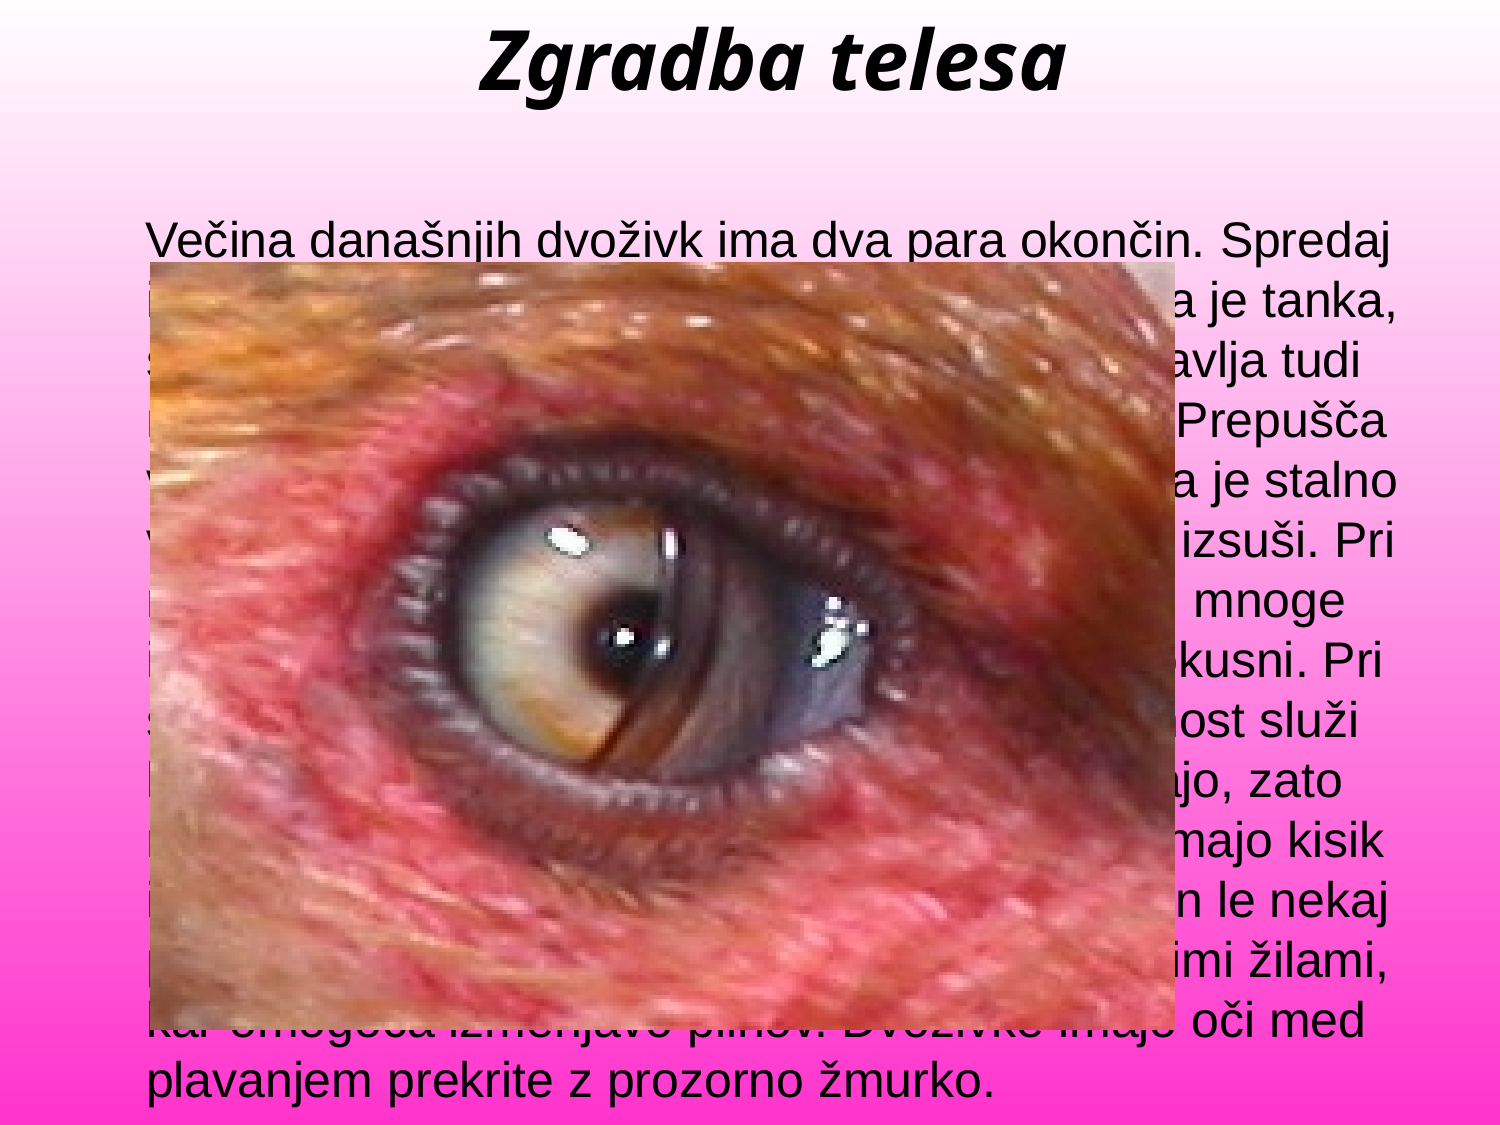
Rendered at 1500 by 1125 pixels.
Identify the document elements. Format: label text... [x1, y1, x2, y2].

picture [150, 262, 1175, 1030]
text_box Zgradba telesa [249, 0, 1300, 199]
text_box Večina današnjih dvoživk ima dva para okončin. Spredaj ima noge s po 4 prsti in zadaj s po 5 prsti. Koža je tanka, sluzasta (veliko sluznih žlez) in vlažna, saj opravlja tudi nalogo dihala. Je brez varovalnih lusk ali dlak. Prepušča vodo, in čeprav številne sluzne žleze skrbijo, da je stalno vlažna, se večina dvoživk v suhem okolju hitro izsuši. Pri nekaterih vrstah so prisotne tudi strupna žleza, mnoge izmed njih pa tudi izločke, ki so za plenilce neokusni. Pri strupenih vrstah pozornost vzbujajoča obarvanost služi kot opozorilo. Mnoge vrste skozi kožo tudi dihajo, zato mora biti ta stalno vlažna. V krvni obtok sprejemajo kisik in izločajo ogljikov dioksid. Koža je zelo tanka in le nekaj plasti celic pod površjem je prepredenih s krvnimi žilami, kar omogoča izmenjavo plinov. Dvoživke imajo oči med plavanjem prekrite z prozorno žmurko. [74, 199, 1425, 943]
